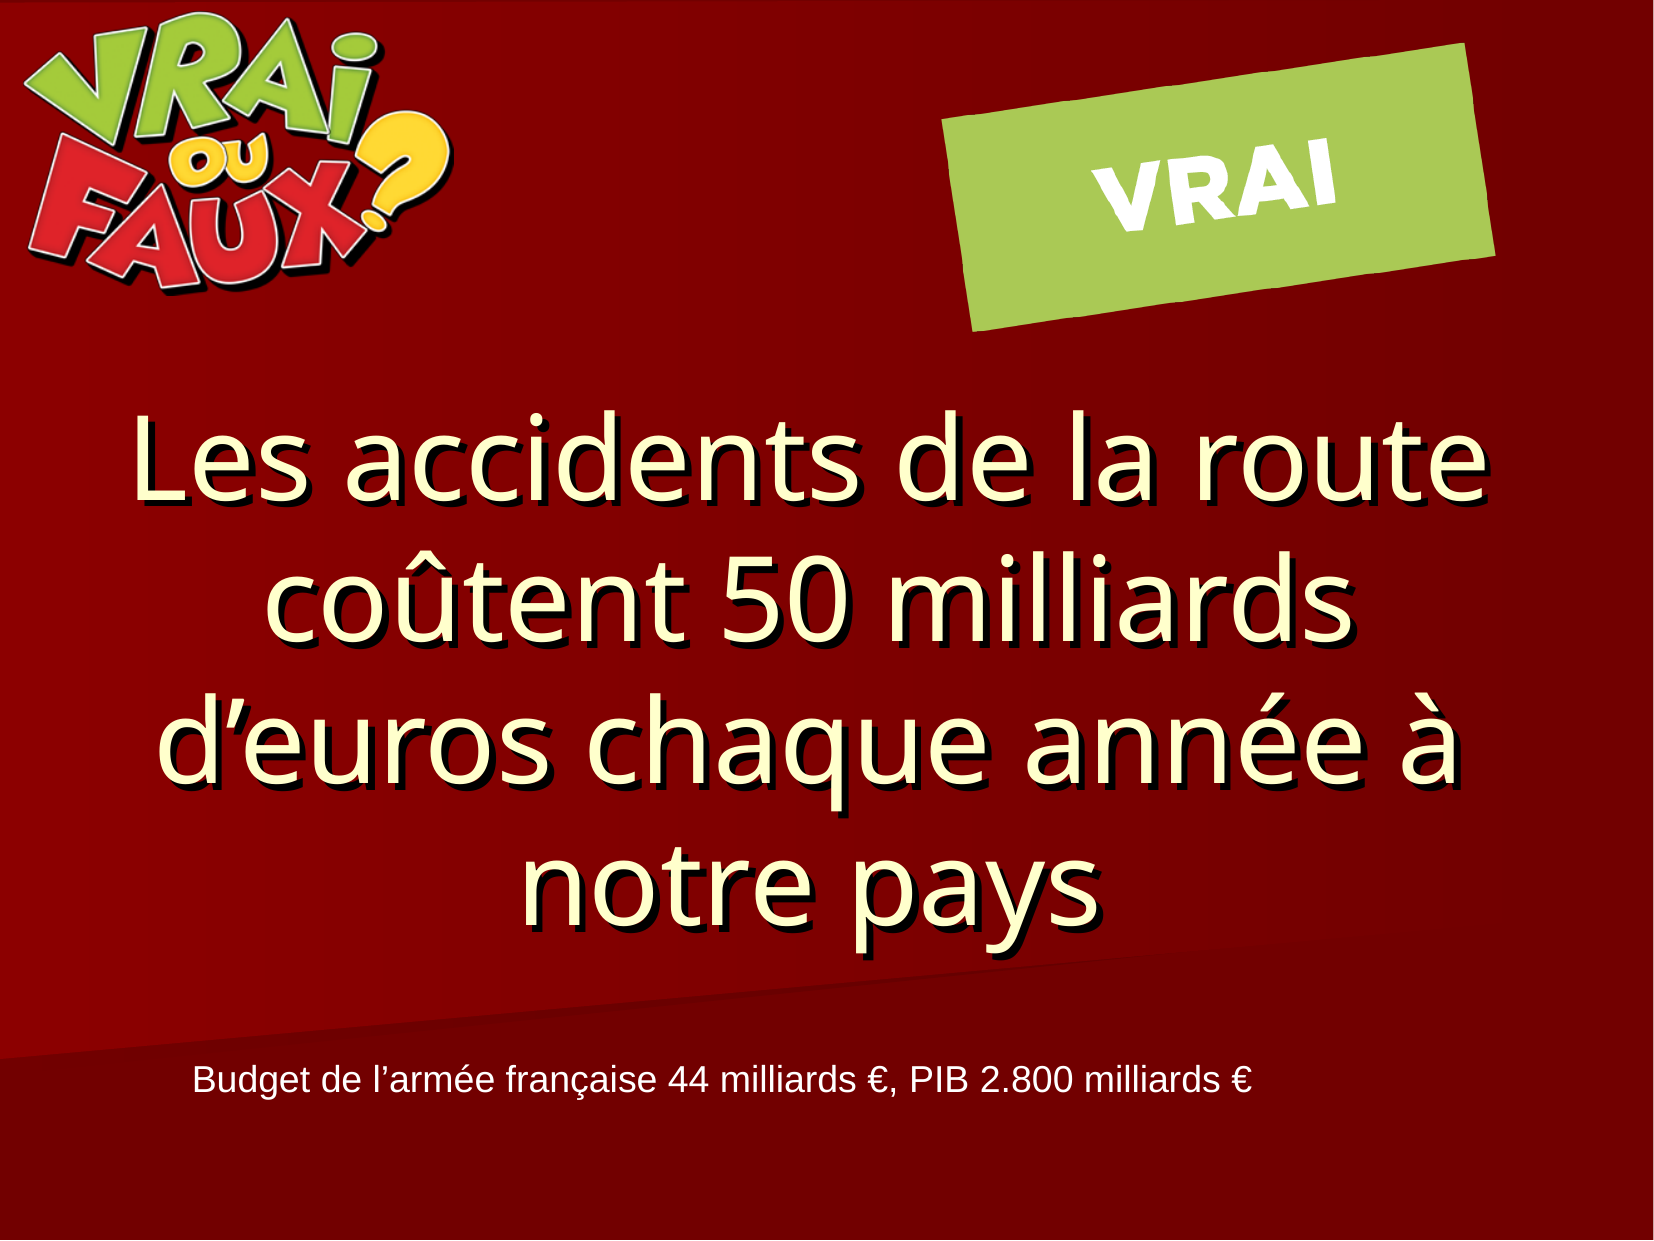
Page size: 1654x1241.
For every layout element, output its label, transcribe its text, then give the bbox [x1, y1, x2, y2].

picture [921, 0, 1515, 375]
text_box Budget de l’armée française 44 milliards €, PIB 2.800 milliards € [177, 1051, 1536, 1108]
picture [23, 11, 454, 296]
title Les accidents de la route coûtent 50 milliards d’euros chaque année à notre pays [106, 374, 1512, 957]
